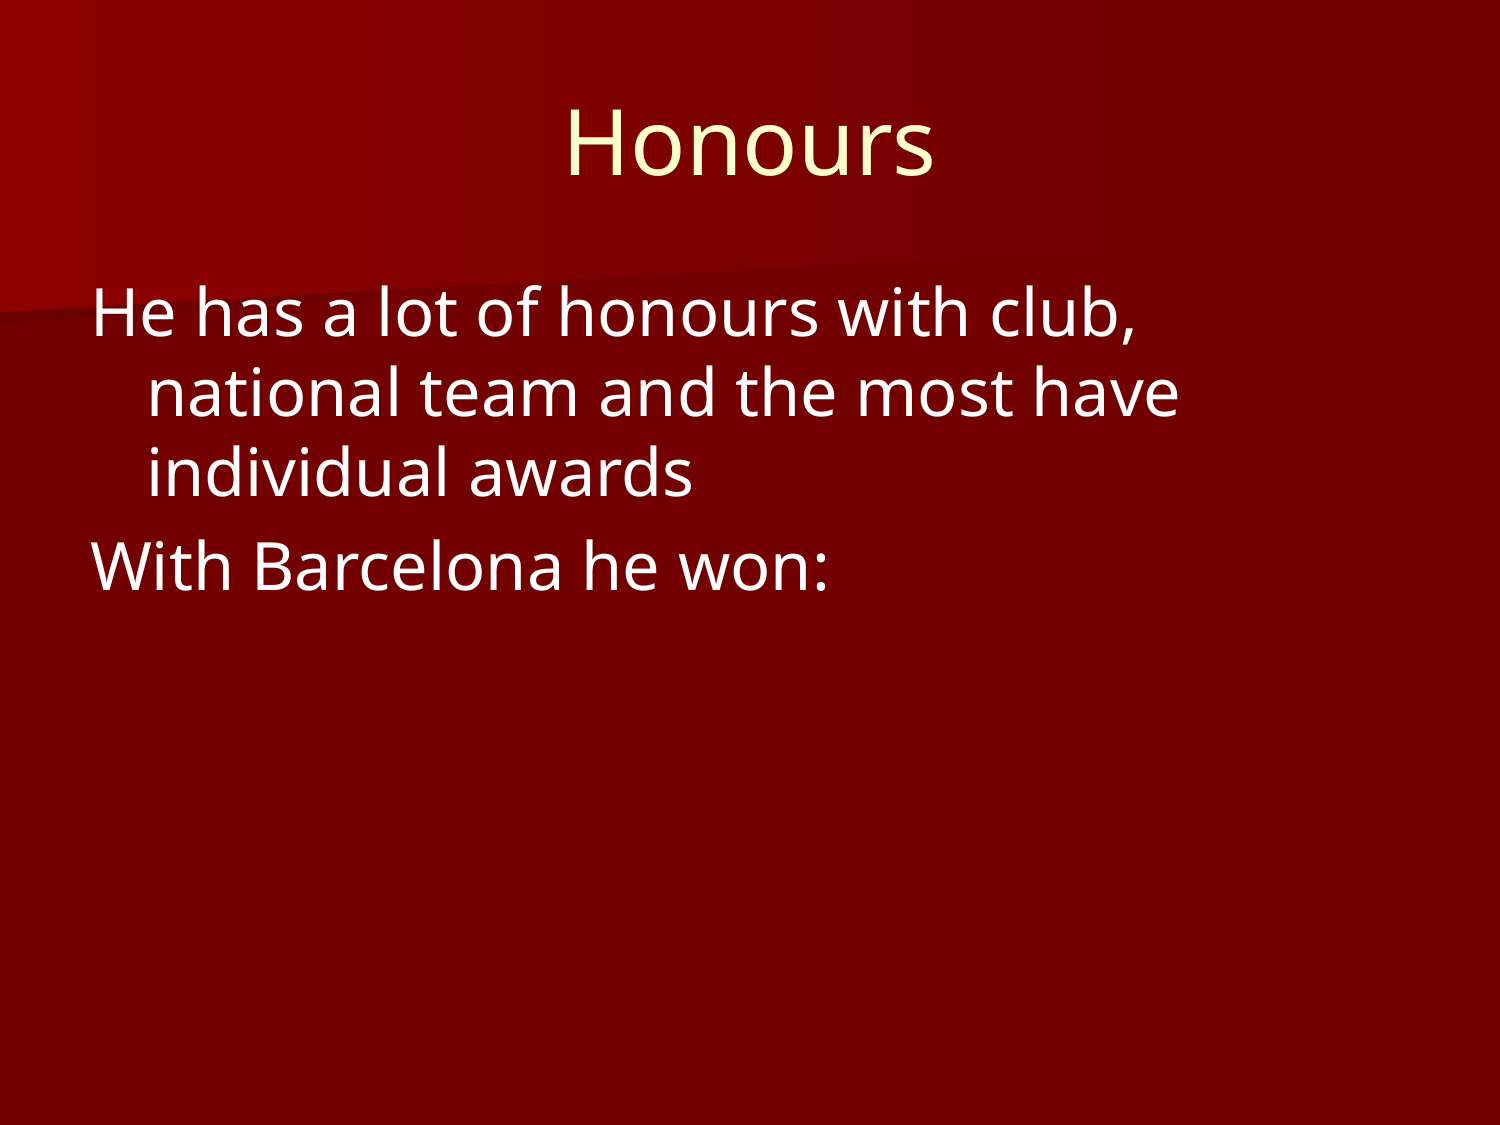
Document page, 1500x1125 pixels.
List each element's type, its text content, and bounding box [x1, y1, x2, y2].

title Honours [75, 45, 1425, 233]
list He has a lot of honours with club, national team and the most have individual awards With Barcelona he won: [75, 262, 1425, 1000]
